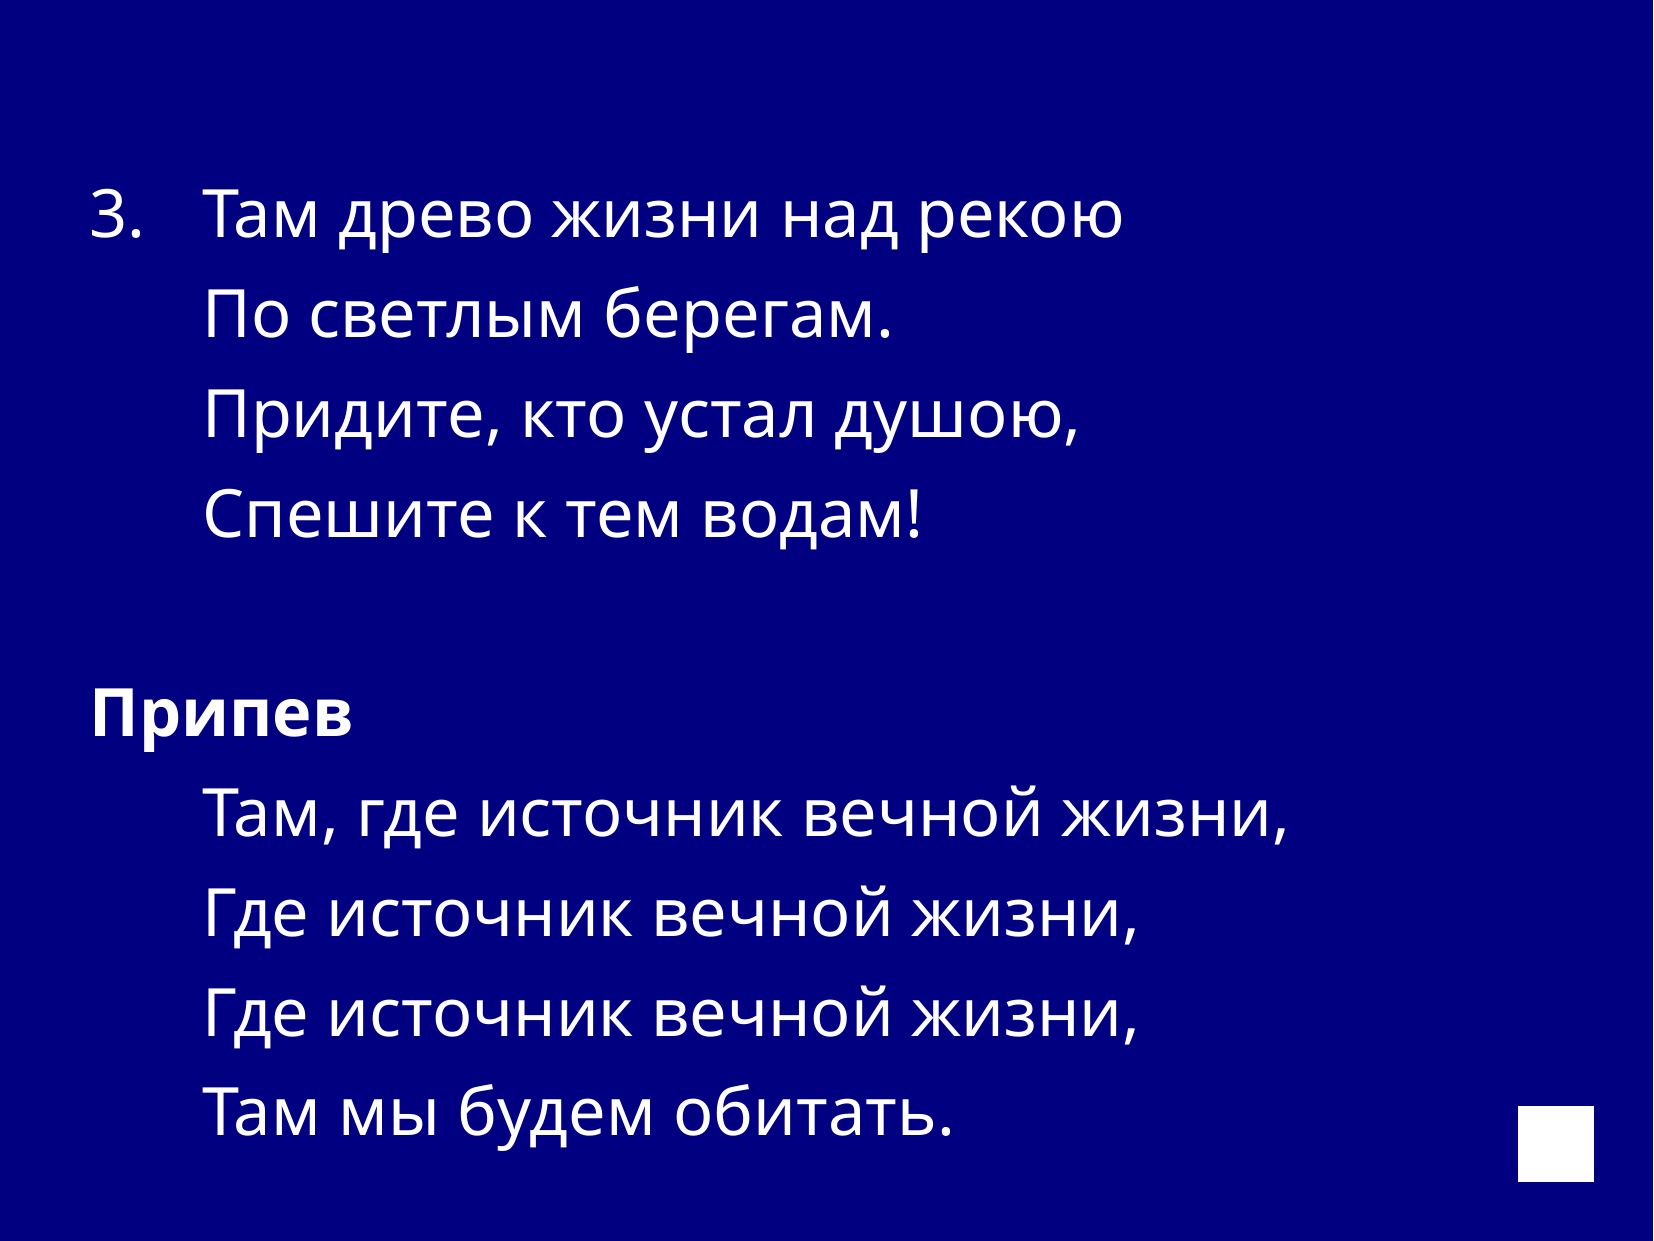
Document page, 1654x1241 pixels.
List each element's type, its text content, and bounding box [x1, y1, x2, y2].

text_box 3. Там древо жизни над рекою По светлым берегам. Придите, кто устал душою, Спешите к тем водам! Припев Там, где источник вечной жизни, Где источник вечной жизни, Где источник вечной жизни, Там мы будем обитать. [75, 150, 1576, 1163]
text_box [1518, 1106, 1594, 1182]
